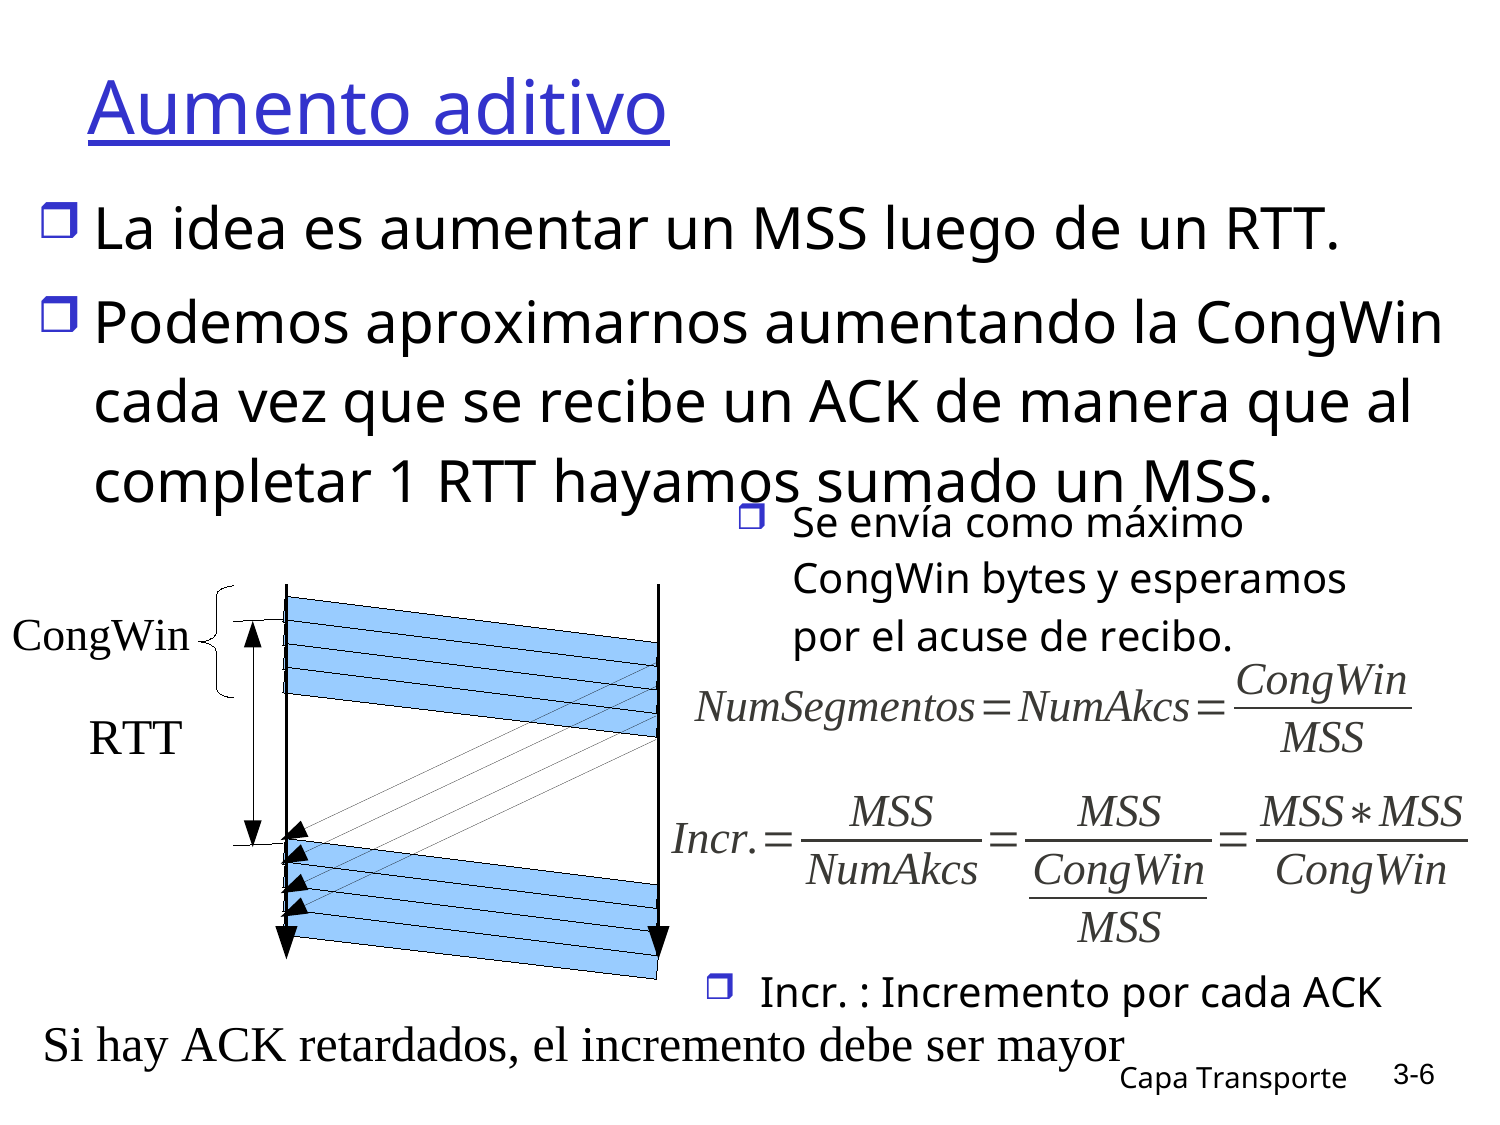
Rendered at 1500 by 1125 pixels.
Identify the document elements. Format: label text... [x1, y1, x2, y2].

text_box Si hay ACK retardados, el incremento debe ser mayor [27, 1009, 1224, 1081]
list Se envía como máximo CongWin bytes y esperamos por el acuse de recibo. [736, 492, 1422, 640]
text_box [288, 839, 323, 855]
text_box [288, 843, 371, 885]
chart [663, 786, 1475, 952]
text_box [531, 663, 657, 727]
list La idea es aumentar un MSS luego de un RTT. Podemos aproximarnos aumentando la CongWin cada vez que se recibe un ACK de manera que al completar 1 RTT hayamos sumado un MSS. [37, 187, 1463, 558]
text_box [288, 854, 658, 980]
text_box RTT [73, 702, 214, 774]
title Aumento aditivo [87, 23, 1463, 187]
text_box [621, 717, 657, 738]
list Incr. : Incremento por cada ACK [704, 963, 1460, 1075]
text_box [288, 849, 411, 908]
text_box [571, 687, 657, 733]
text_box CongWin [0, 602, 208, 668]
text_box [288, 596, 657, 722]
chart [685, 654, 1420, 763]
